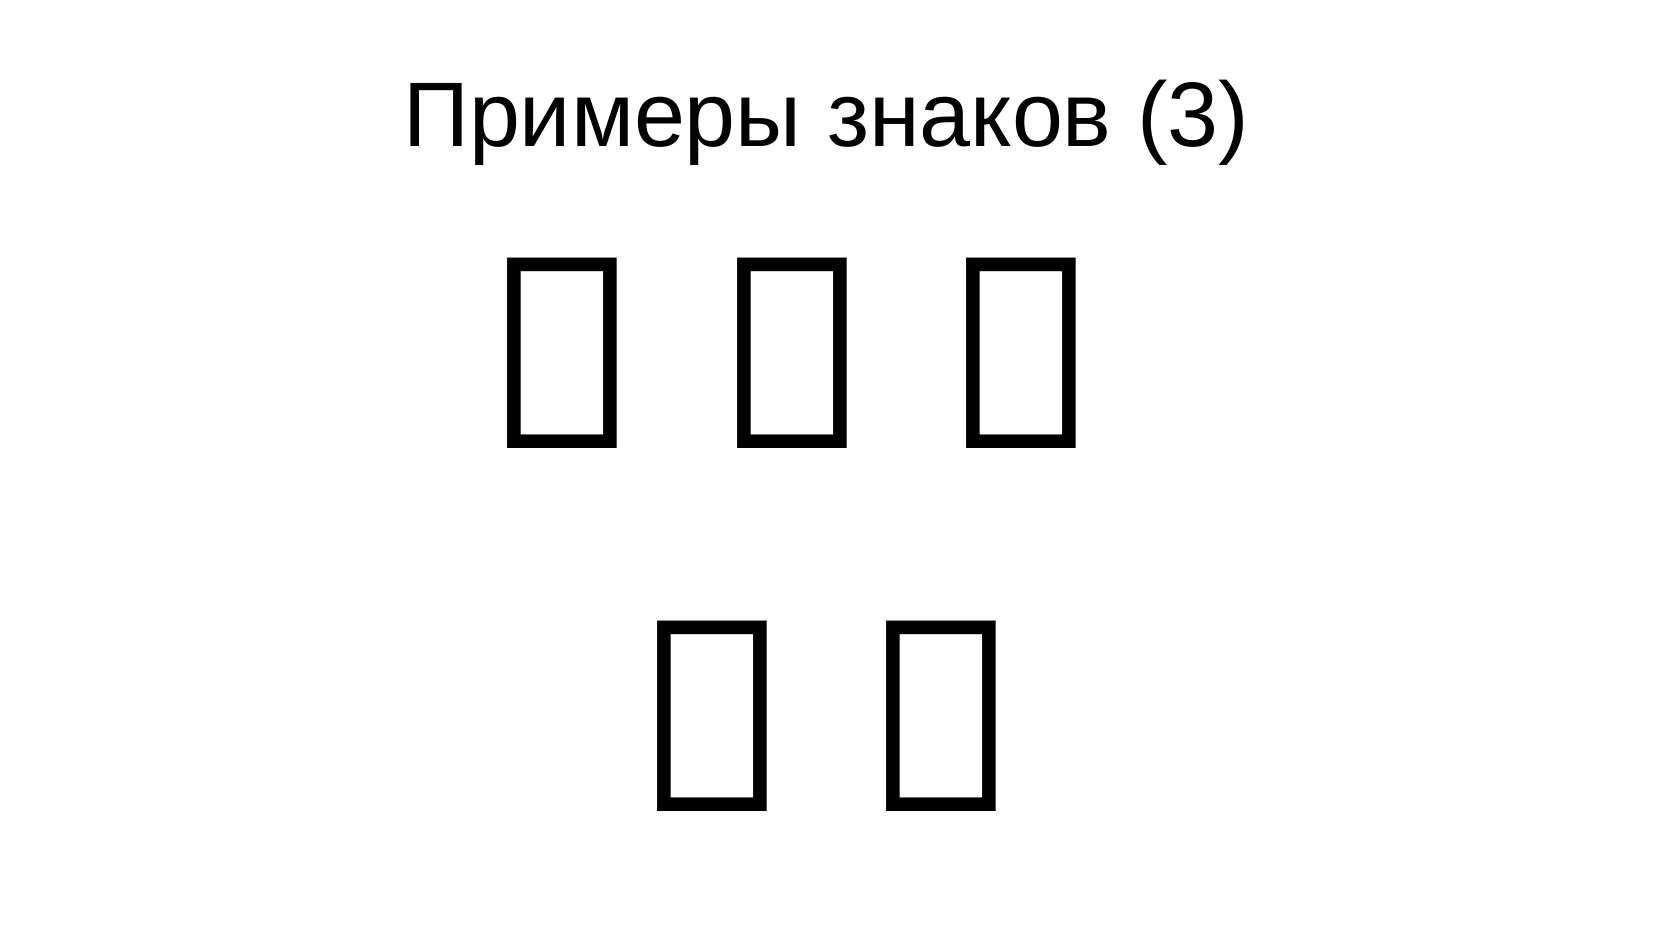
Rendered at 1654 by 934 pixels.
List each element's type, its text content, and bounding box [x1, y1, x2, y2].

title Примеры знаков (3) [82, 42, 1571, 178]
subtitle      [82, 178, 1571, 875]
